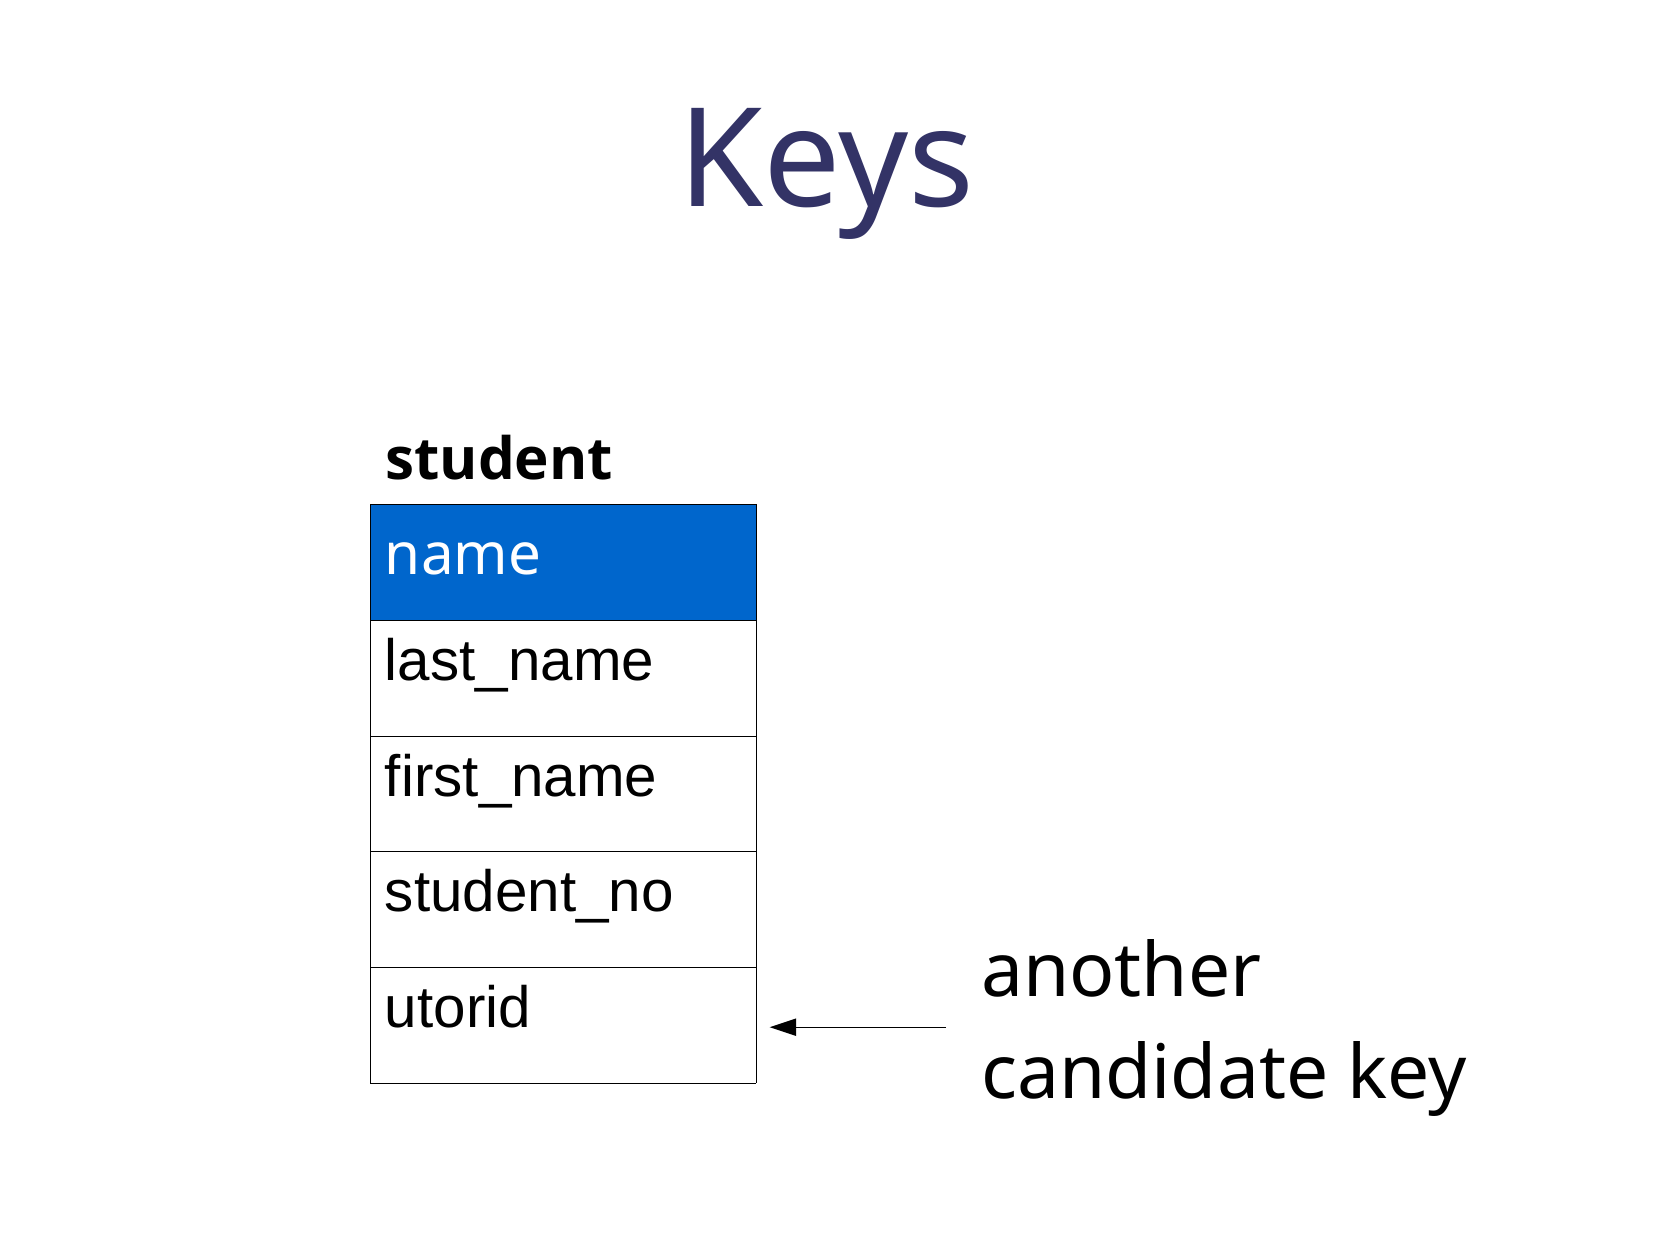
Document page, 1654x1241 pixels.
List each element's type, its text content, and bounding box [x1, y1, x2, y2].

table_cell first_name [371, 737, 756, 851]
table_header name [371, 505, 756, 620]
table_cell last_name [371, 621, 756, 736]
table_cell student_no [371, 852, 756, 967]
text_box another candidate key [966, 908, 1603, 1106]
text_box student [371, 409, 710, 496]
table_cell utorid [371, 968, 756, 1083]
title Keys [82, 56, 1571, 250]
